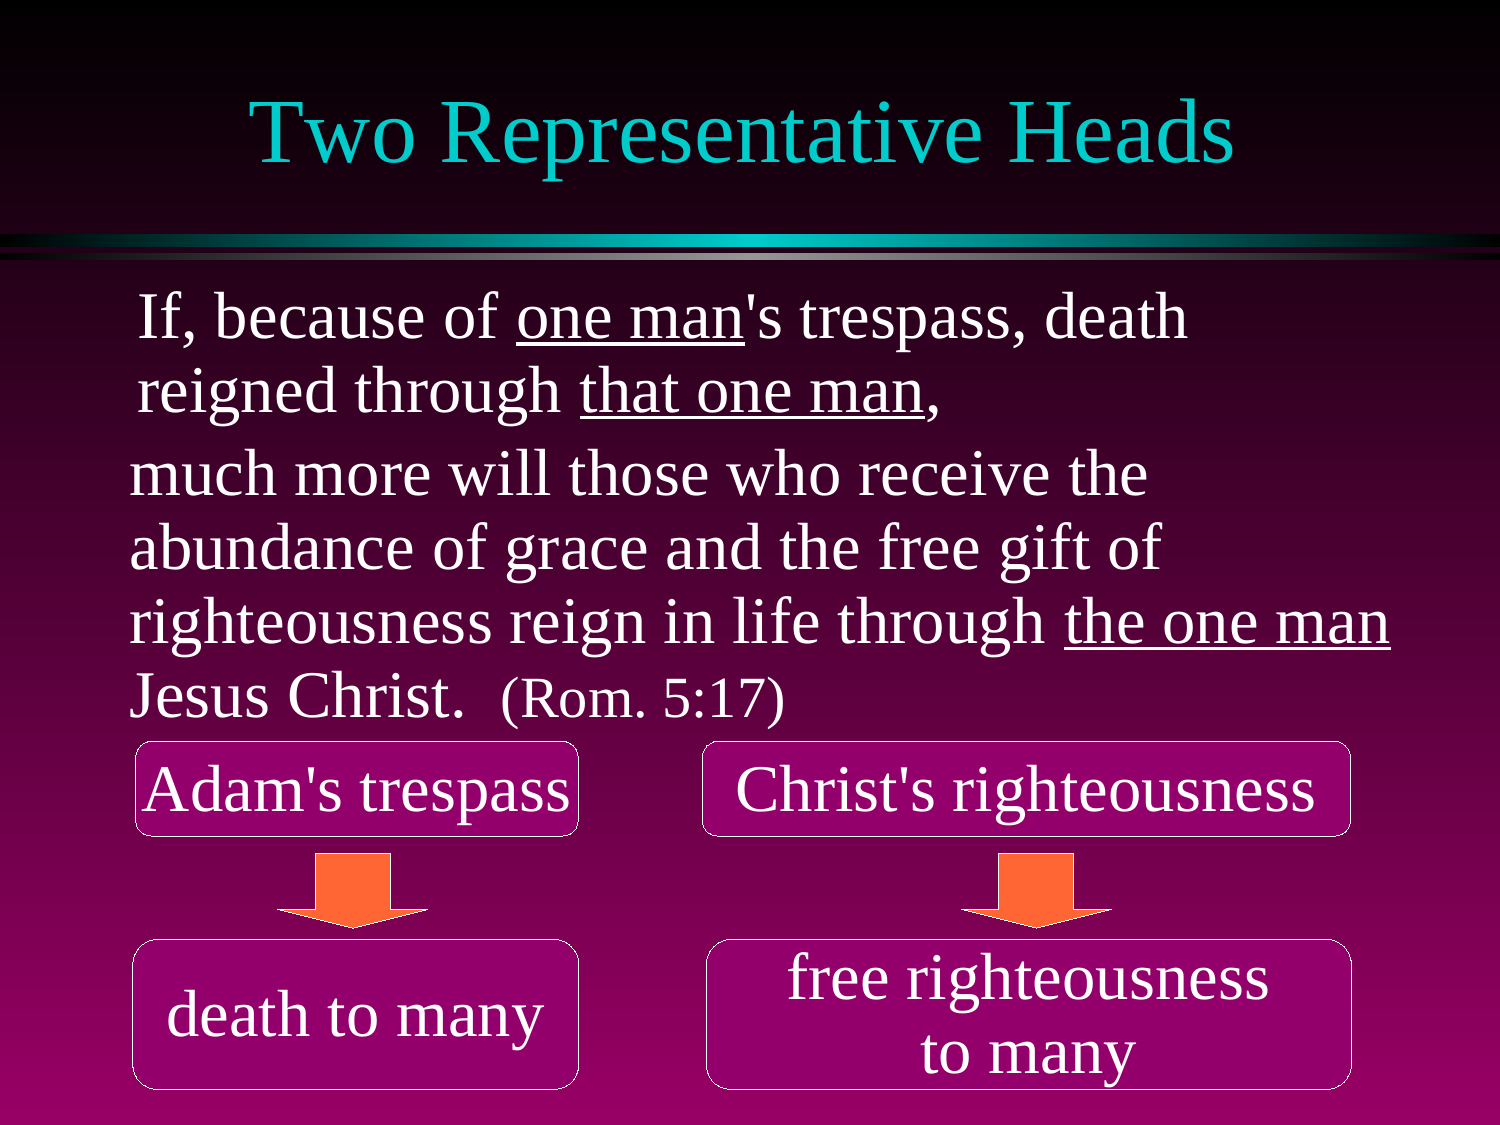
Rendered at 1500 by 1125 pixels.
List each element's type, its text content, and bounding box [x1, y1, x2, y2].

text_box Adam's trespass [135, 741, 579, 837]
text_box much more will those who receive the abundance of grace and the free gift of righteousness reign in life through the one man Jesus Christ. (Rom. 5:17) [114, 428, 1412, 740]
text_box Christ's righteousness [702, 741, 1351, 837]
text_box If, because of one man's trespass, death reigned through that one man, [122, 271, 1420, 435]
text_box free righteousness to many [706, 939, 1352, 1090]
text_box [277, 853, 428, 929]
title Two Representative Heads [99, 37, 1388, 225]
text_box death to many [132, 939, 579, 1090]
text_box [961, 853, 1112, 929]
